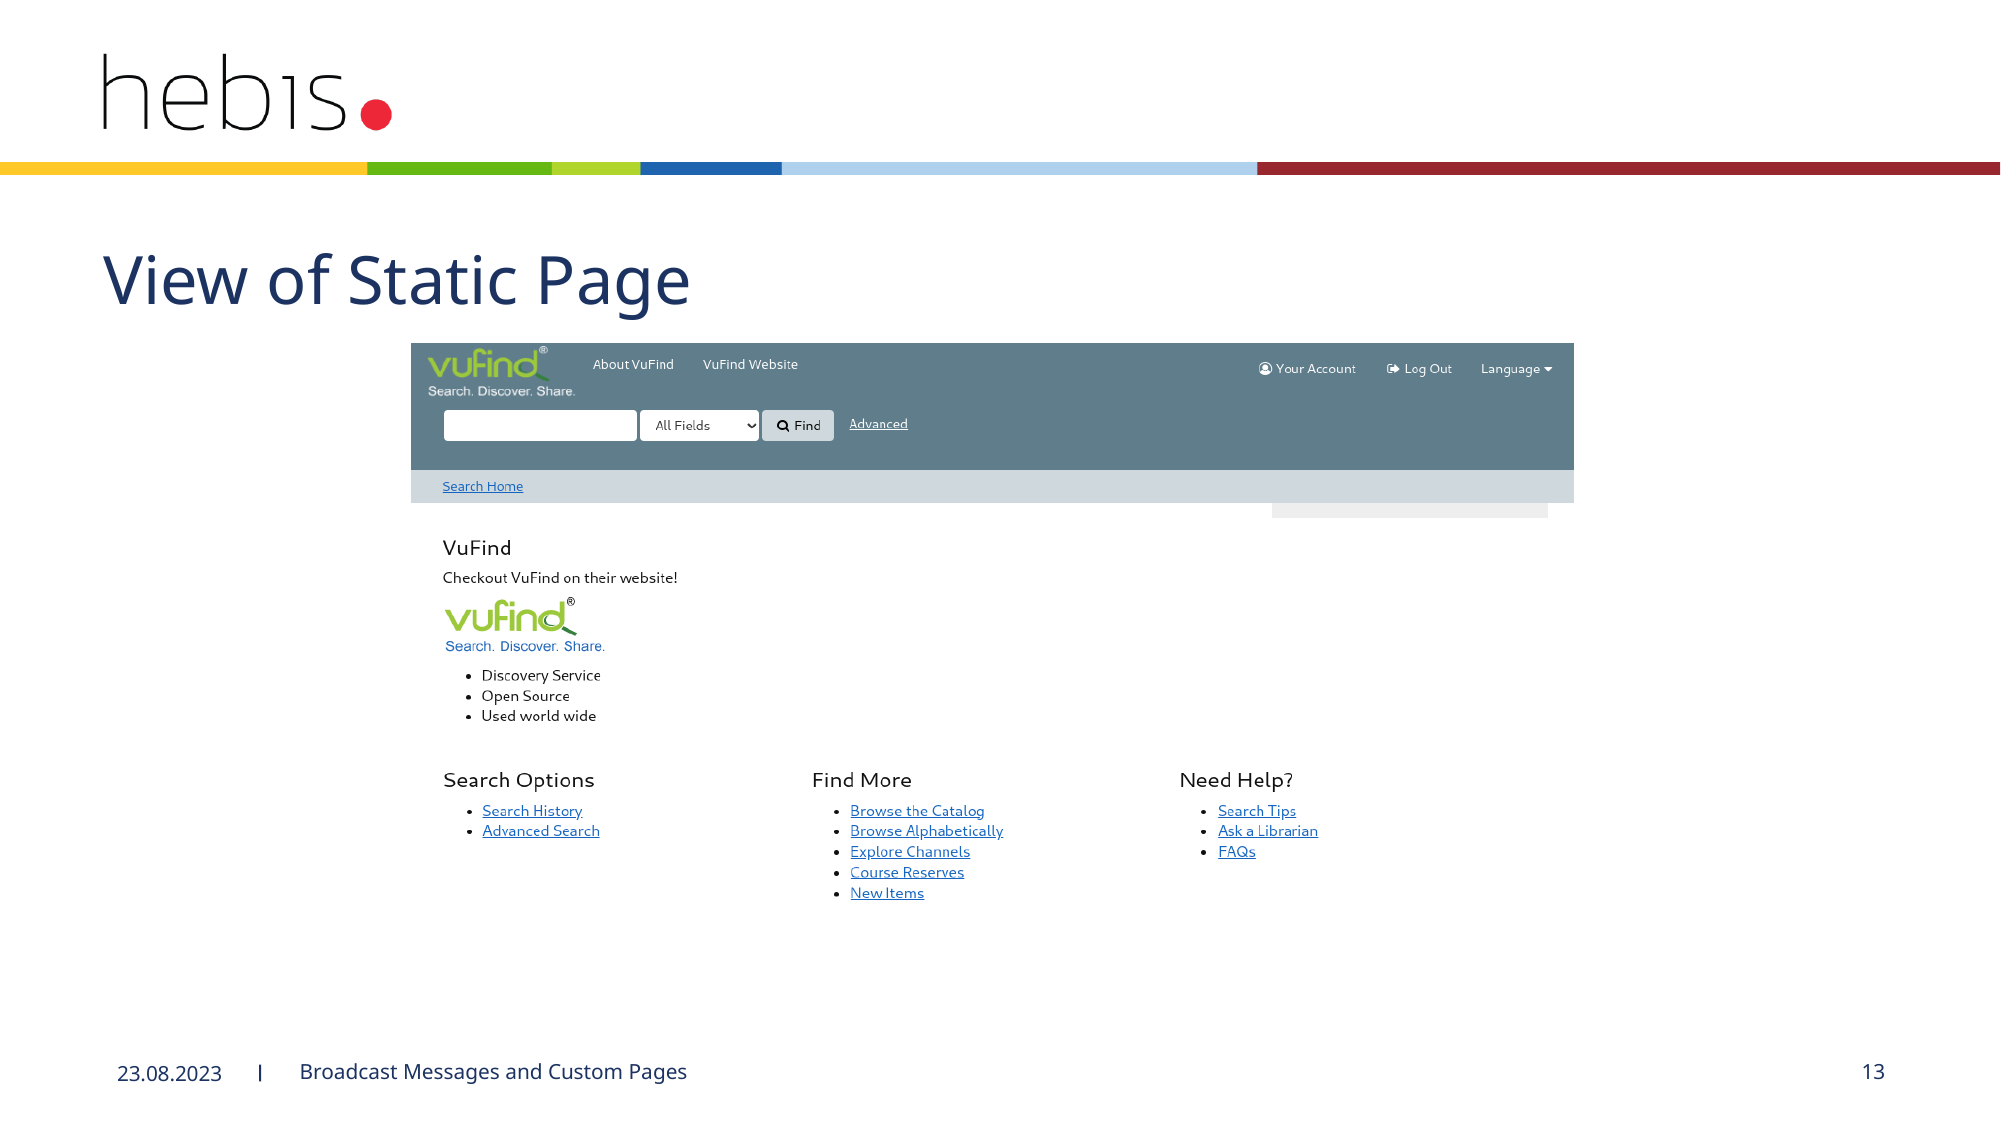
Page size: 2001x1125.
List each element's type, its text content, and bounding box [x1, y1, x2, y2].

list View of Static Page [97, 242, 1581, 313]
slide_number 23.08.2023 [102, 1042, 271, 1103]
picture [0, 0, 2001, 248]
picture [411, 343, 1574, 1028]
